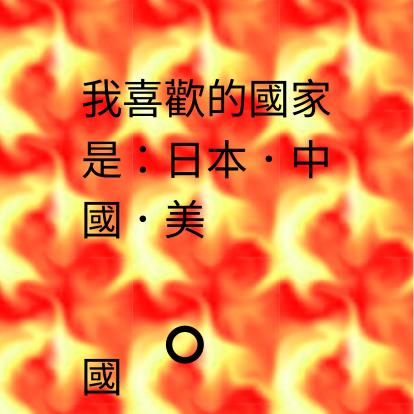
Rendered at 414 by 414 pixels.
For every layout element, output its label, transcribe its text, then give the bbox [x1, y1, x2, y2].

text_box 我喜歡的國家是：日本．中國．美國。 [66, 59, 384, 374]
picture [0, 0, 414, 414]
